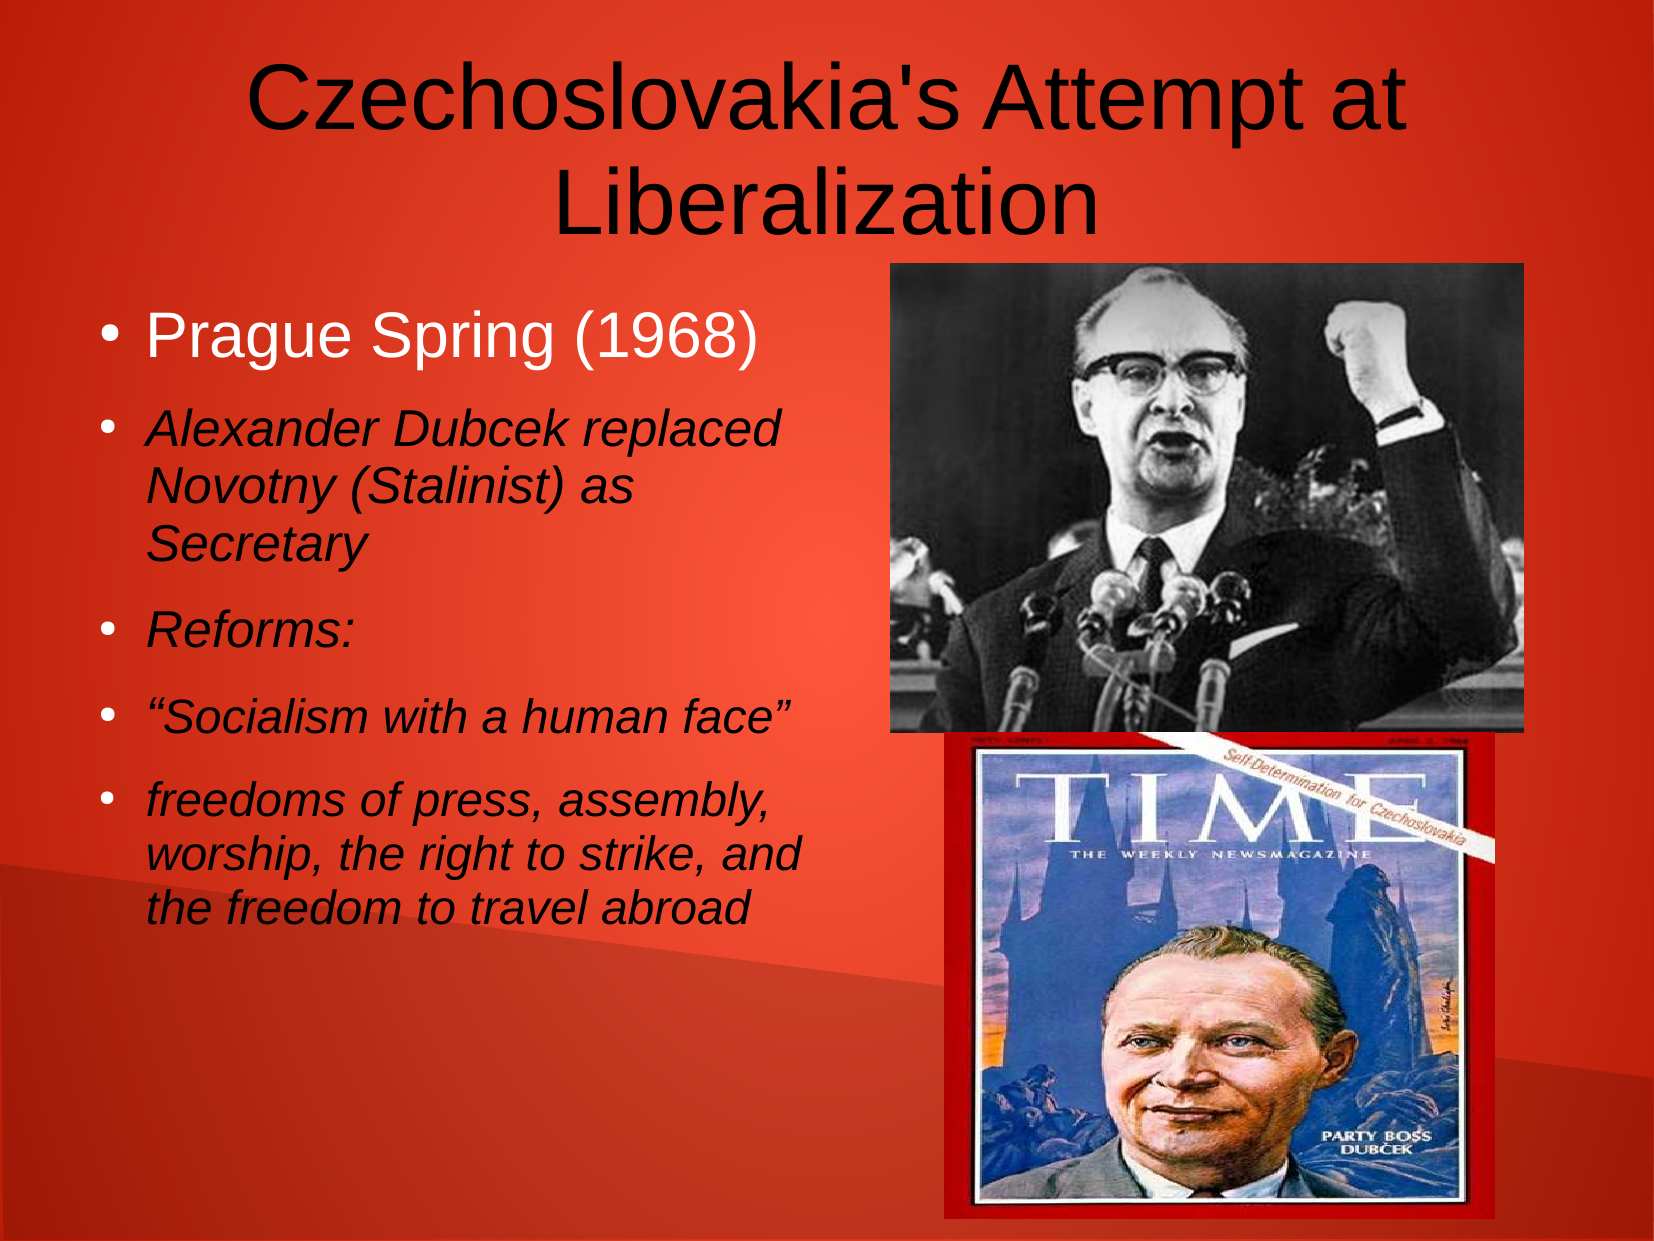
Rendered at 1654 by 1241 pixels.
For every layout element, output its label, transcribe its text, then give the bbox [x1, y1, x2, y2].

title Czechoslovakia's Attempt at Liberalization [82, 45, 1571, 255]
list Prague Spring (1968) Alexander Dubcek replaced Novotny (Stalinist) as Secretary Reforms: “Socialism with a human face” freedoms of press, assembly, worship, the right to strike, and the freedom to travel abroad [82, 299, 809, 1019]
picture [890, 263, 1524, 1219]
